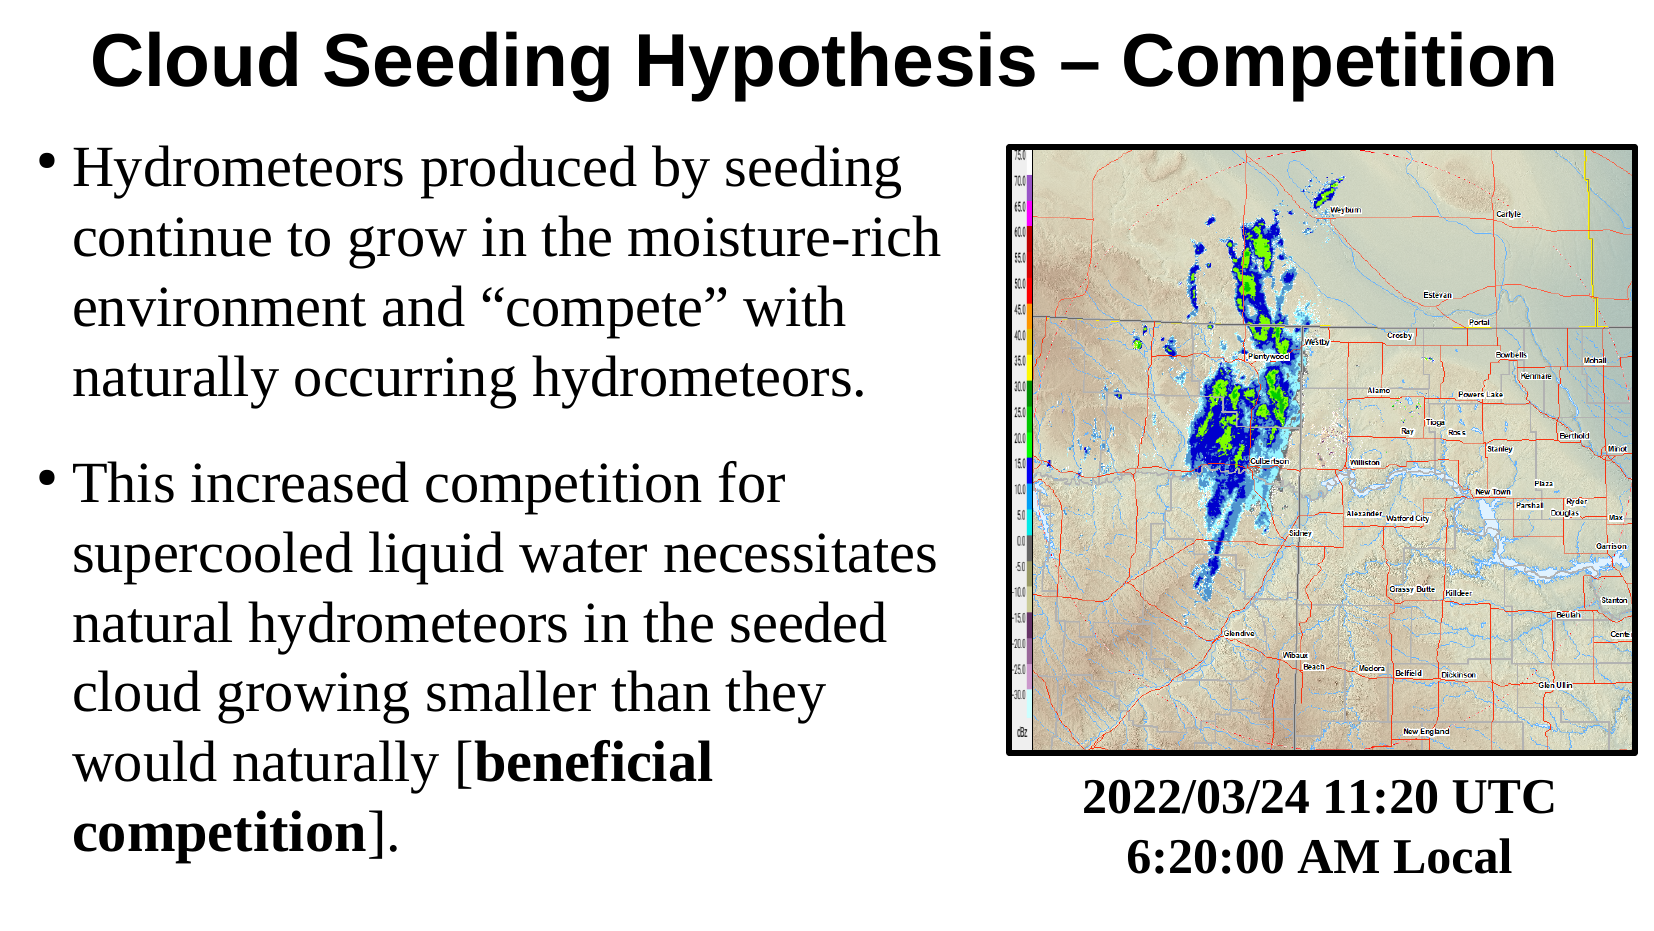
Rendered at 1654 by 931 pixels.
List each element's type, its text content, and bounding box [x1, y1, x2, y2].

picture [1012, 150, 1632, 751]
title Cloud Seeding Hypothesis – Competition [0, 5, 1654, 107]
text_box Hydrometeors produced by seeding continue to grow in the moisture-rich environment and “compete” with naturally occurring hydrometeors. This increased competition for supercooled liquid water necessitates natural hydrometeors in the seeded cloud growing smaller than they would naturally [beneficial competition]. [4, 120, 976, 872]
text_box 2022/03/24 11:20 UTC 6:20:00 AM Local [1000, 762, 1639, 901]
